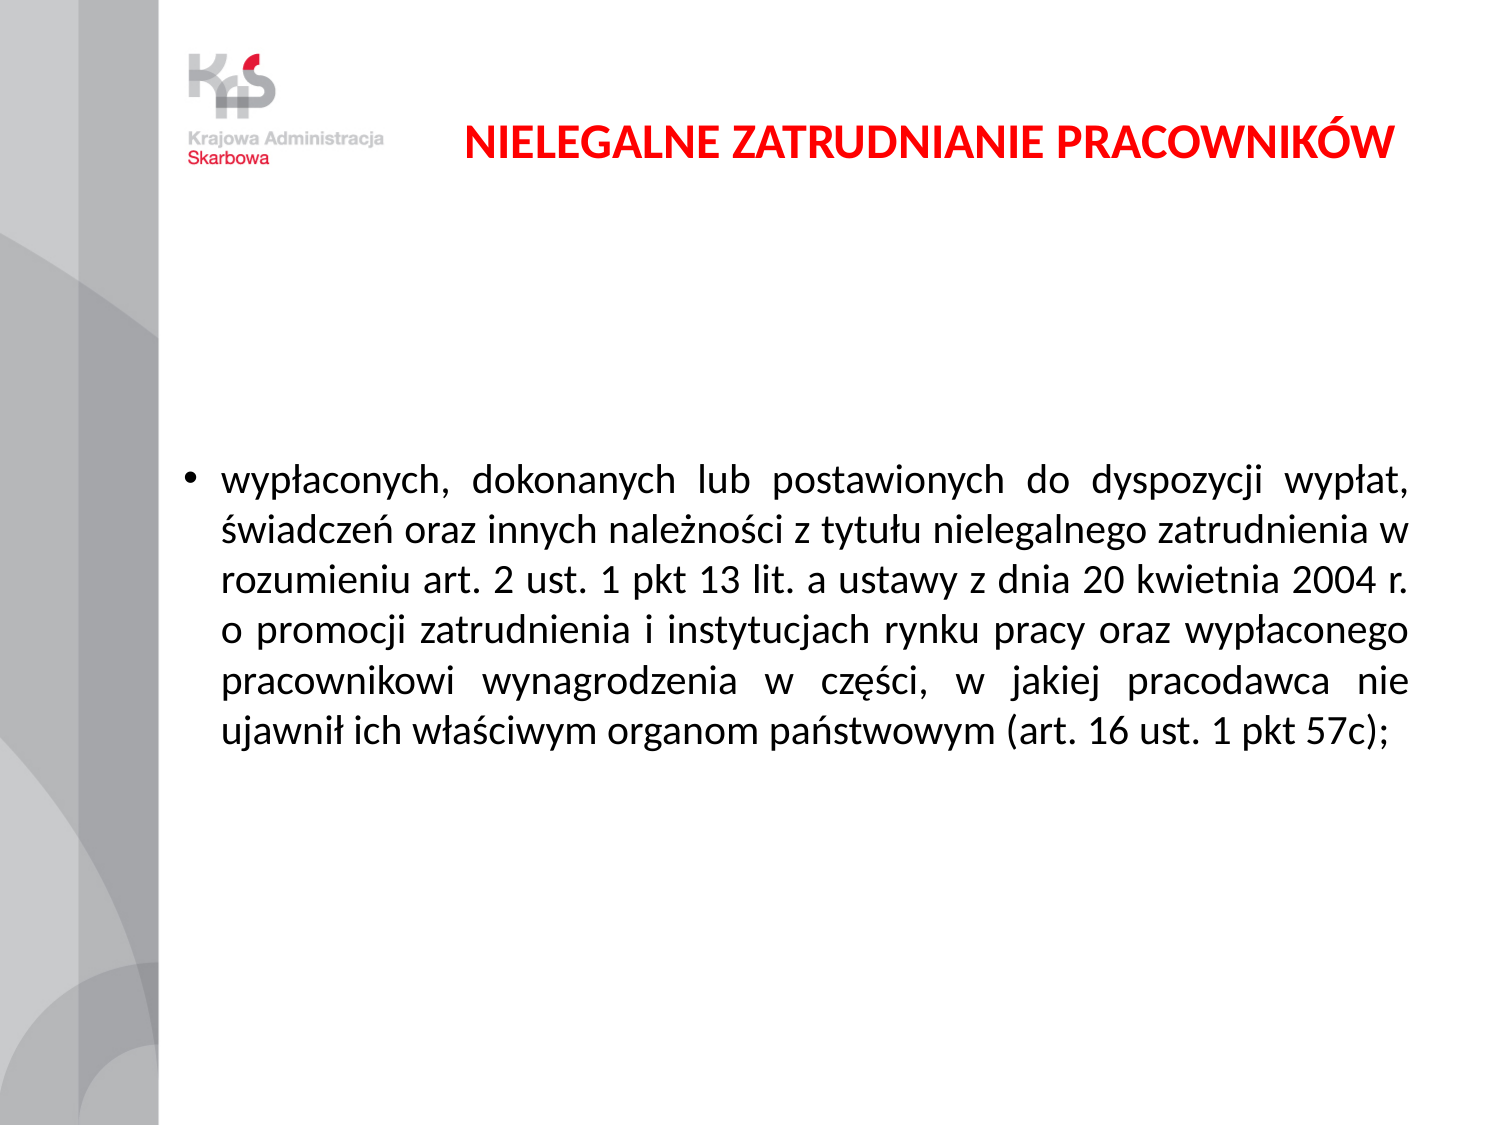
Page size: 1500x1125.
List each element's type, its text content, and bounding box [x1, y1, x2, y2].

title NIELEGALNE ZATRUDNIANIE PRACOWNIKÓW [436, 45, 1425, 233]
list wypłaconych, dokonanych lub postawionych do dyspozycji wypłat, świadczeń oraz innych należności z tytułu nielegalnego zatrudnienia w rozumieniu art. 2 ust. 1 pkt 13 lit. a ustawy z dnia 20 kwietnia 2004 r. o promocji zatrudnienia i instytucjach rynku pracy oraz wypłaconego pracownikowi wynagrodzenia w części, w jakiej pracodawca nie ujawnił ich właściwym organom państwowym (art. 16 ust. 1 pkt 57c); [168, 270, 1425, 999]
picture [0, 0, 1500, 1125]
